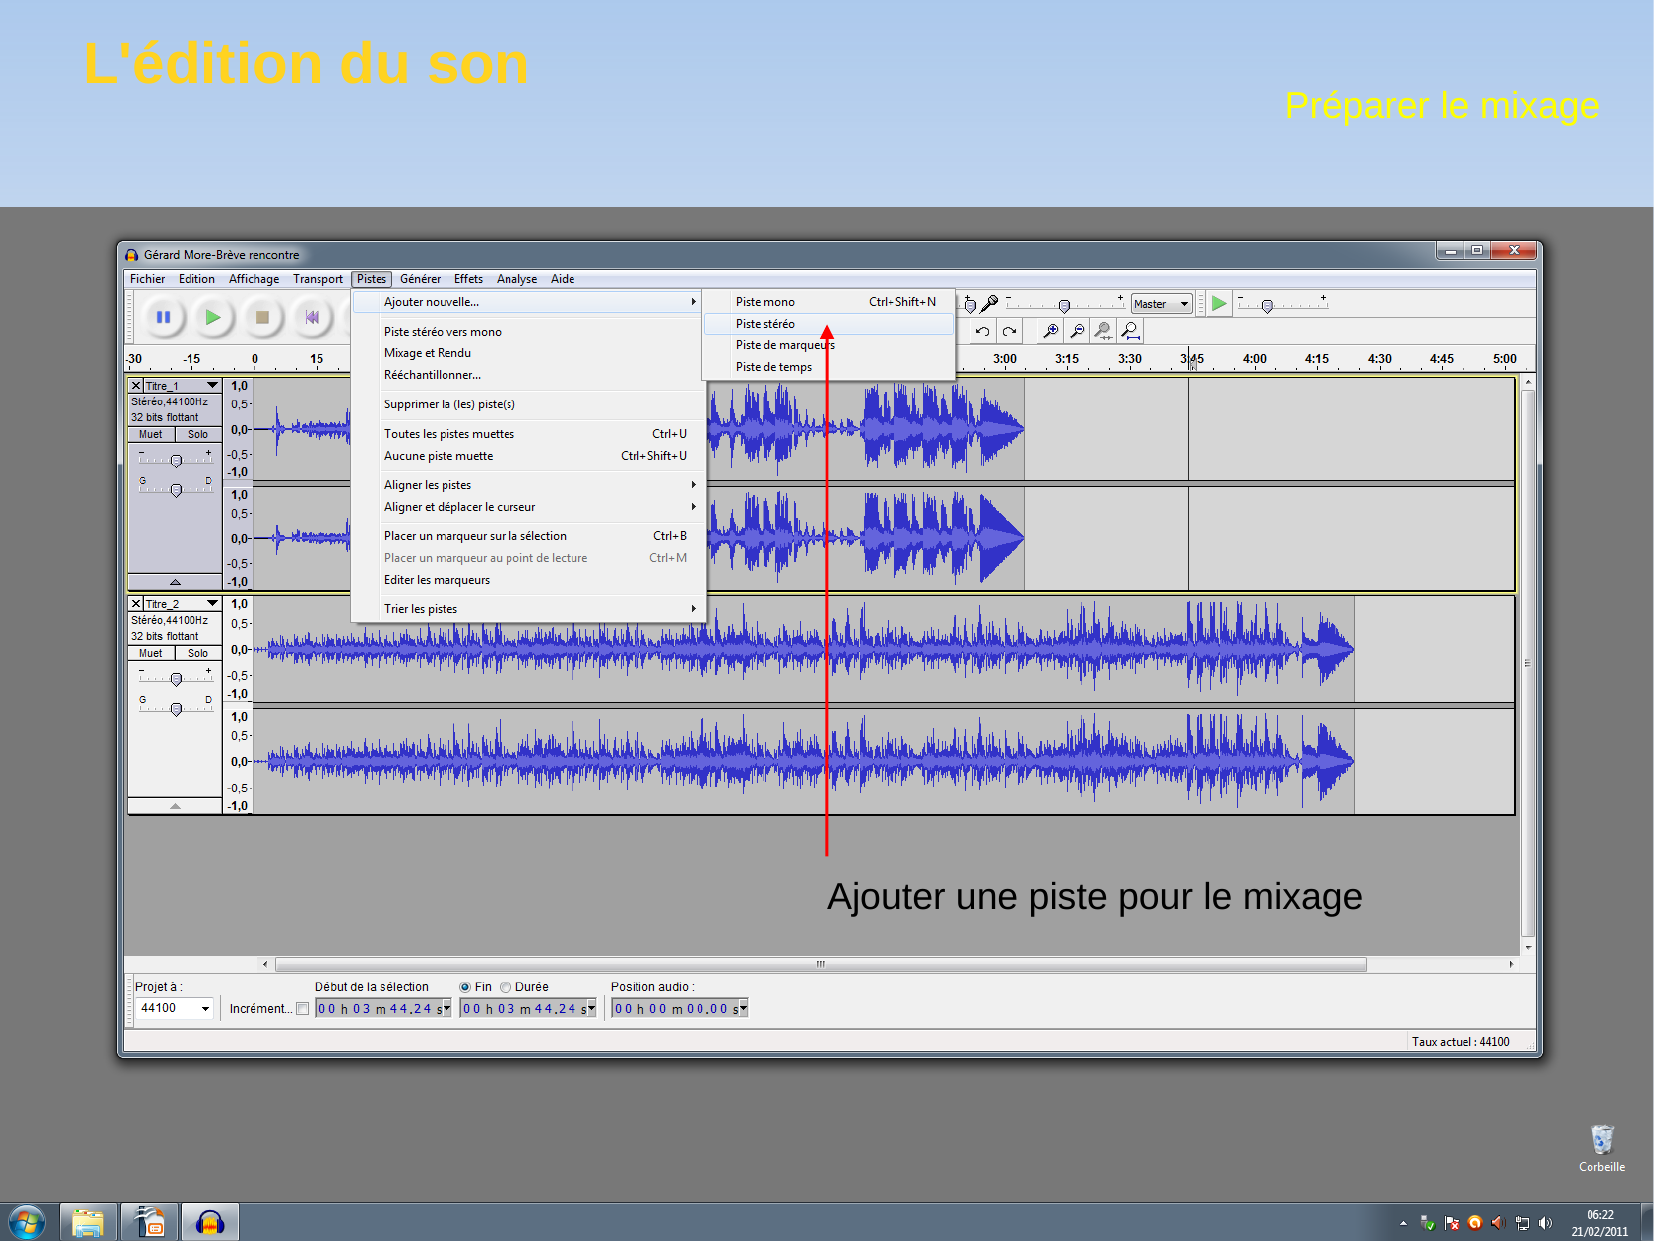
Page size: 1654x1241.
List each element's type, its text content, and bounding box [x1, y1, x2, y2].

text_box L'édition du son [5, 17, 609, 107]
text_box Préparer le mixage [1210, 29, 1654, 129]
text_box Ajouter une piste pour le mixage [812, 866, 1379, 923]
picture [0, 207, 1654, 1241]
picture [0, 0, 1654, 206]
